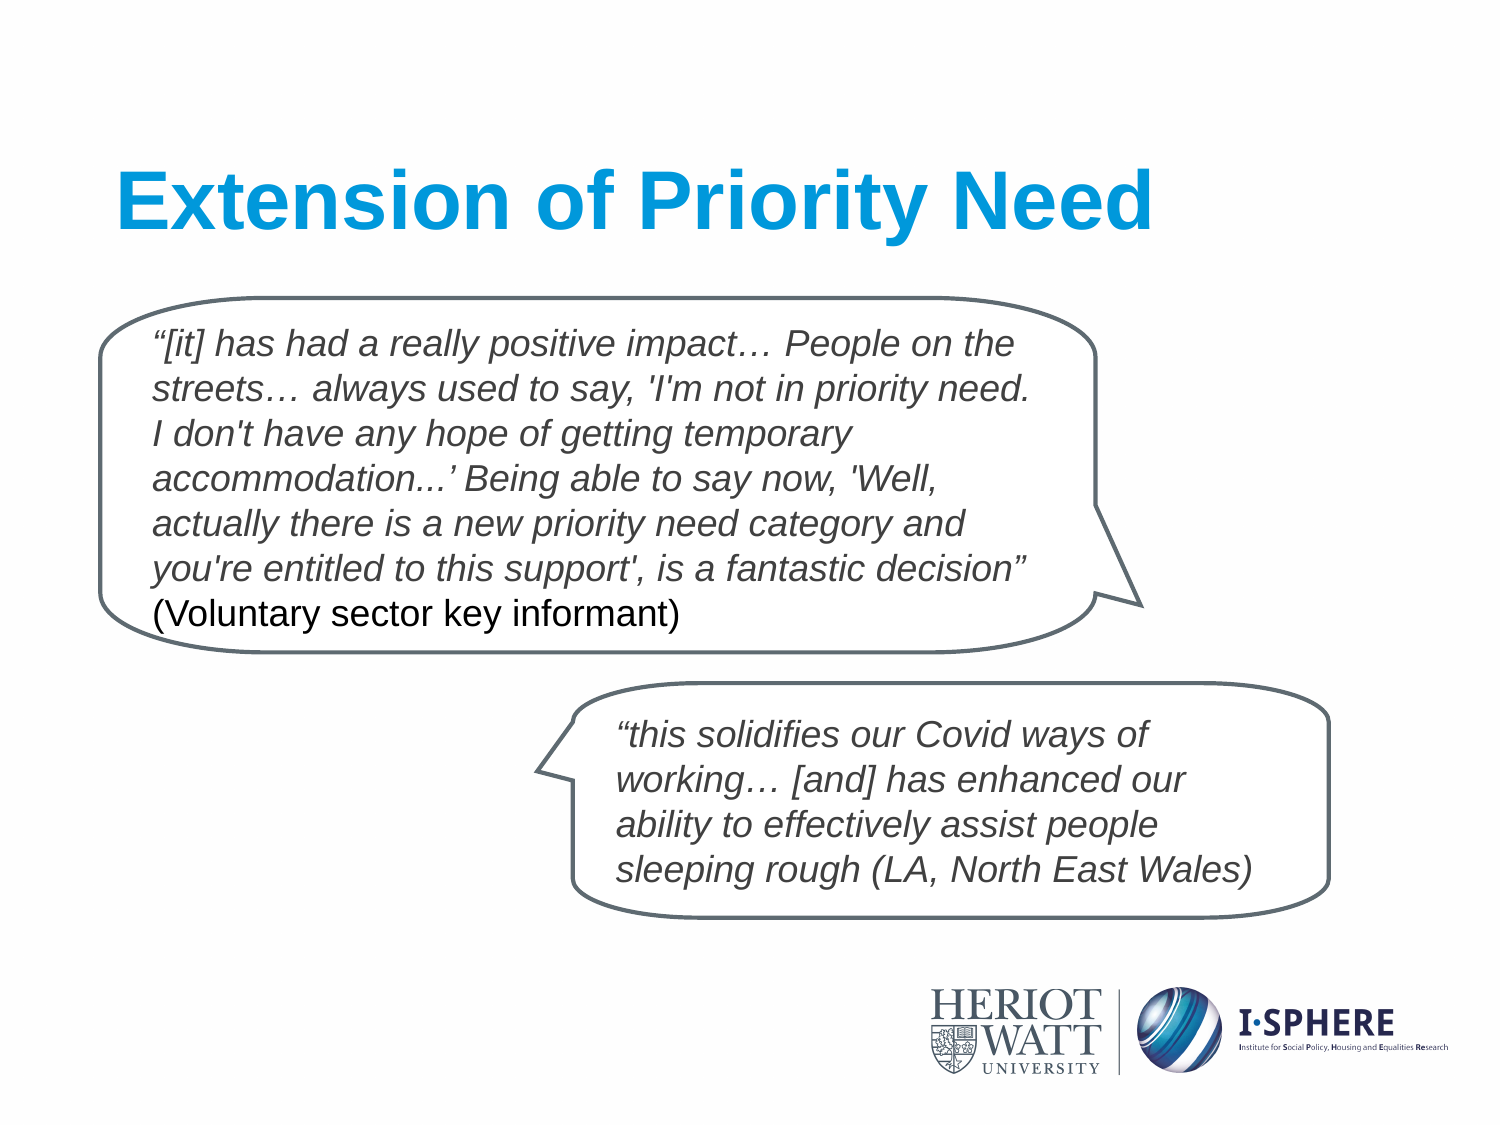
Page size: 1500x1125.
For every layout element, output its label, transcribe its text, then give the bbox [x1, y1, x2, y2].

list [100, 267, 1426, 887]
text_box “this solidifies our Covid ways of working… [and] has enhanced our ability to effectively assist people sleeping rough (LA, North East Wales) [537, 683, 1329, 918]
text_box “[it] has had a really positive impact… People on the streets… always used to say, 'I'm not in priority need. I don't have any hope of getting temporary accommodation...’ Being able to say now, 'Well, actually there is a new priority need category and you're entitled to this support', is a fantastic decision” (Voluntary sector key informant) [100, 297, 1141, 653]
title Extension of Priority Need [100, 90, 1426, 254]
